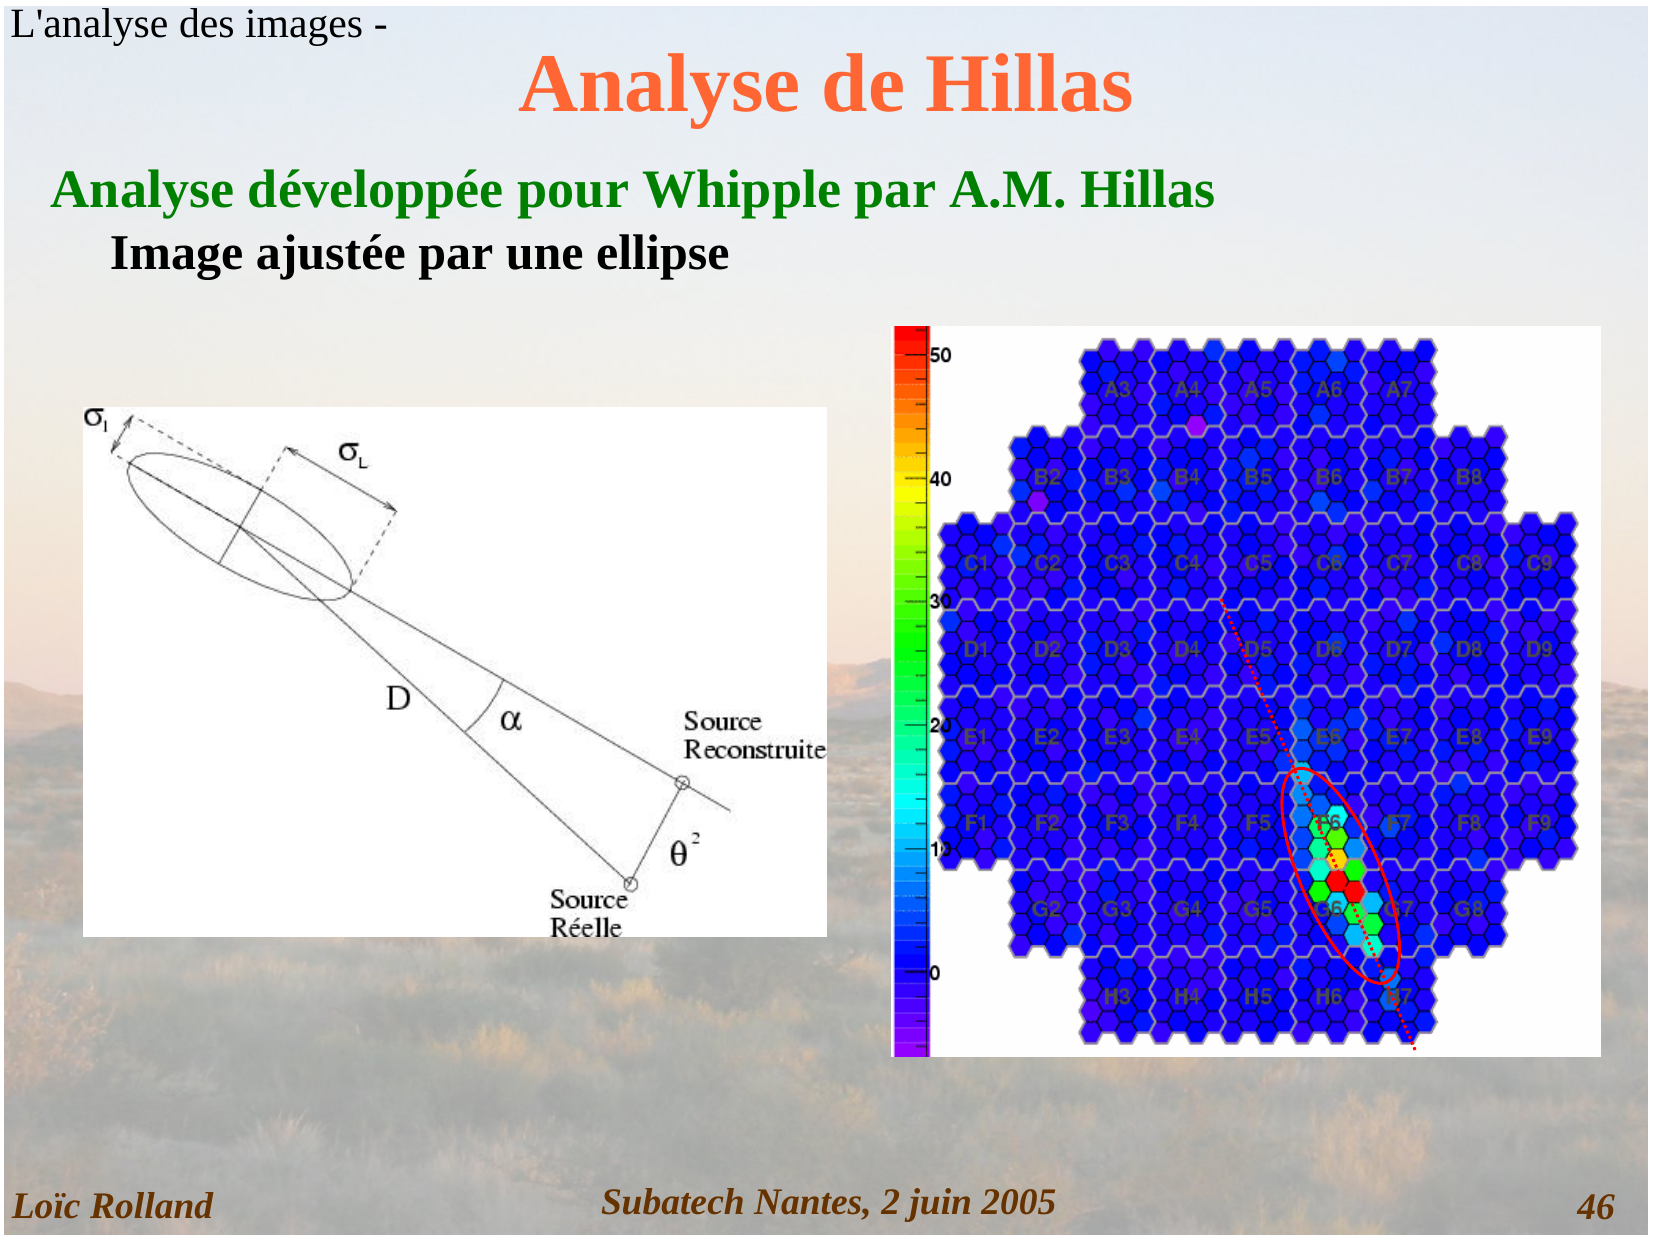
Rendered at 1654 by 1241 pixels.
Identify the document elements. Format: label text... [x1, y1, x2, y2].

picture [4, 146, 1648, 1235]
text_box L'analyse des images - [0, 0, 1654, 59]
list Analyse développée pour Whipple par A.M. Hillas Image ajustée par une ellipse [36, 159, 1252, 323]
title Analyse de Hillas [0, 59, 1654, 146]
